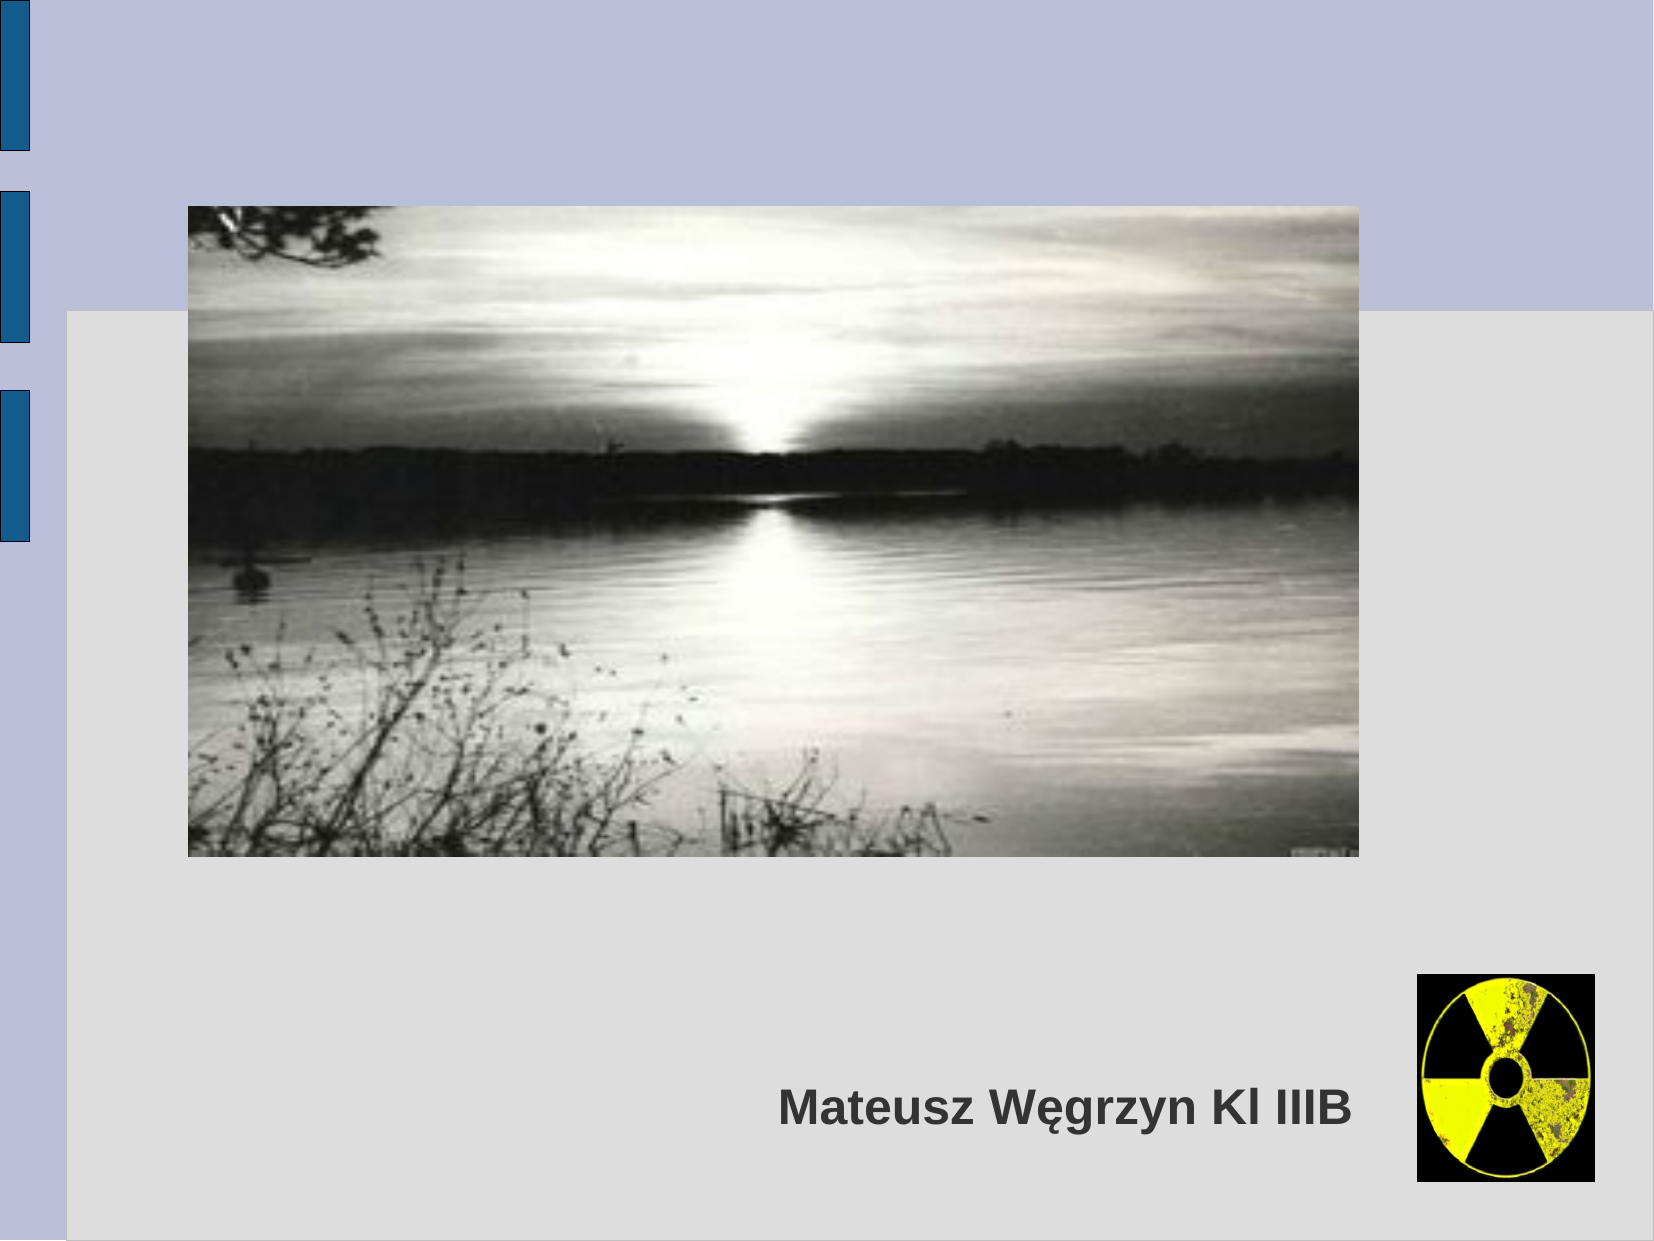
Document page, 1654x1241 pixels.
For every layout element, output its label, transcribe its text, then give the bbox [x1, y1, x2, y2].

picture [188, 206, 1359, 857]
title Mateusz Węgrzyn Kl IIIB [359, 1003, 1654, 1211]
picture [1417, 974, 1595, 1182]
